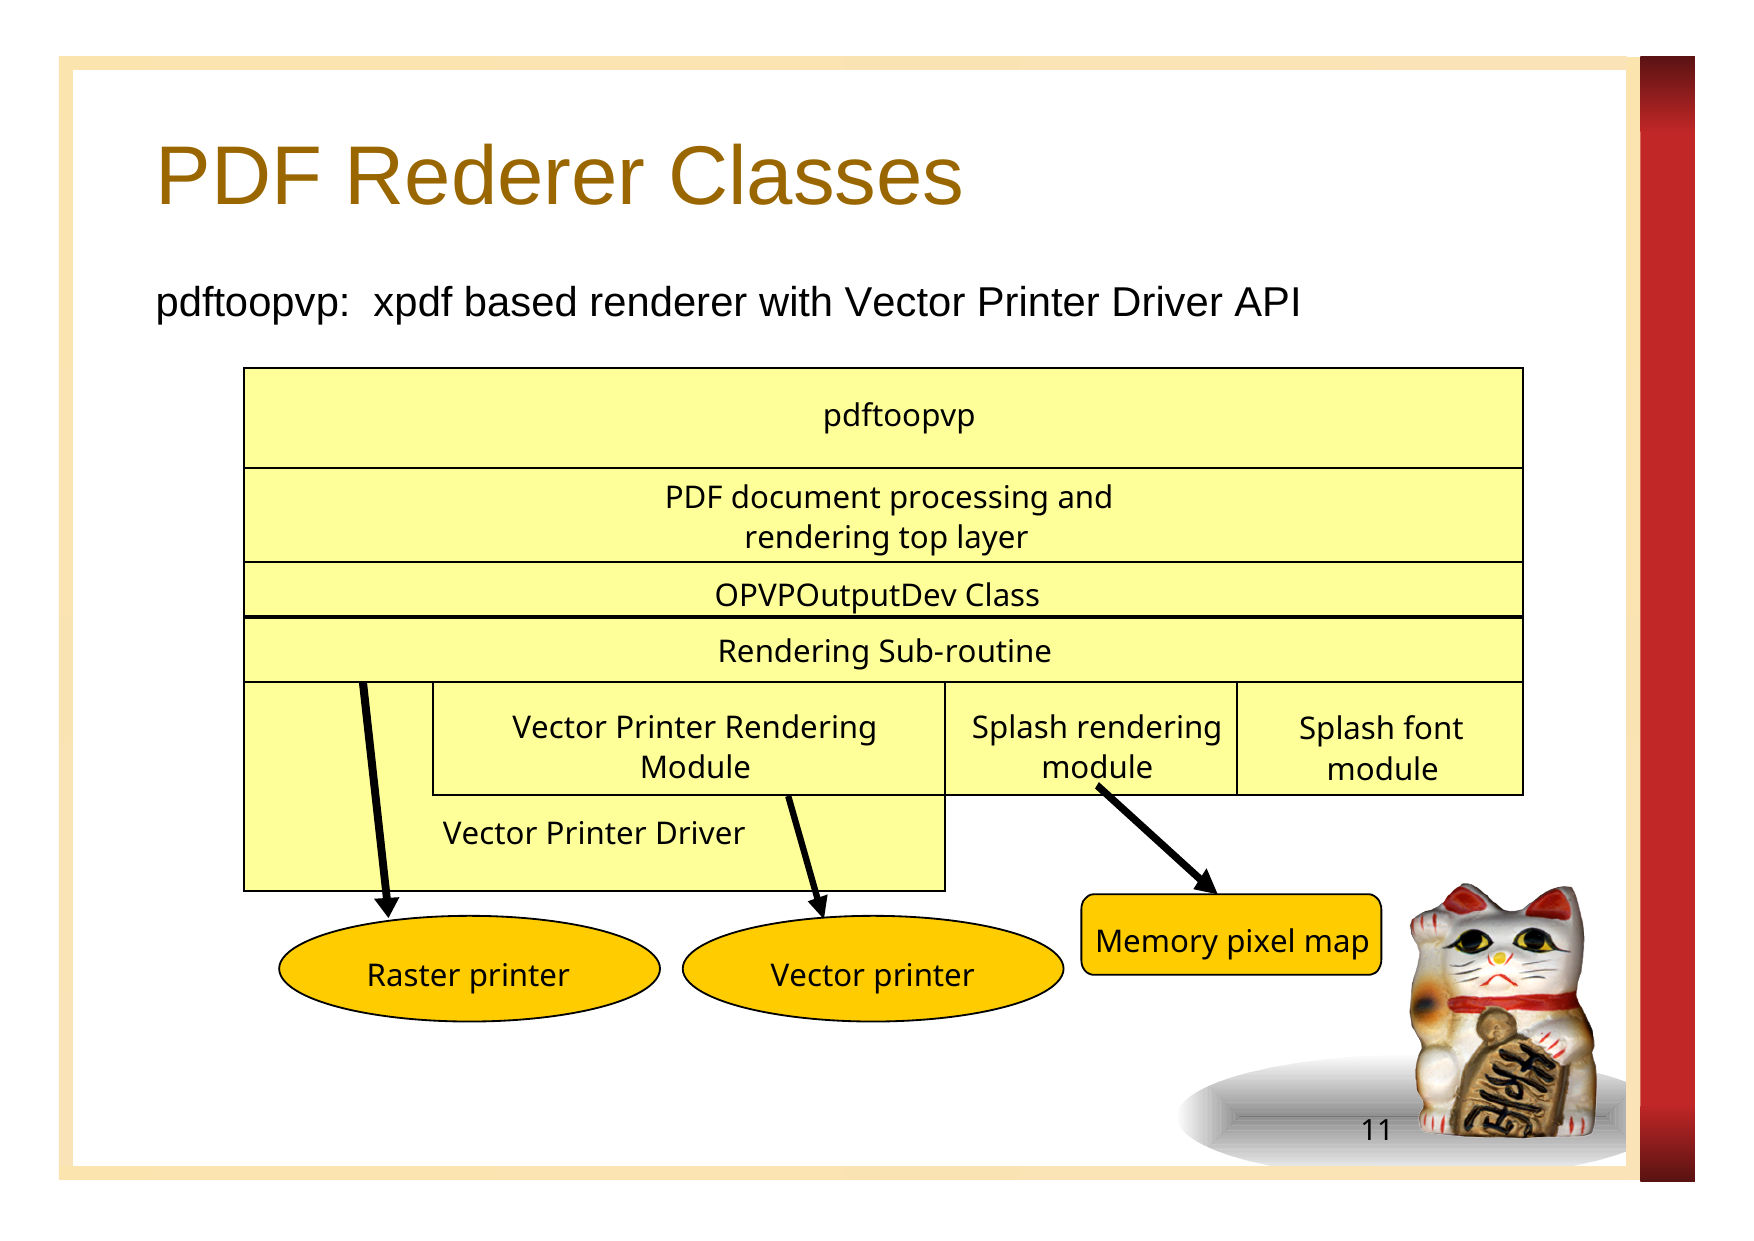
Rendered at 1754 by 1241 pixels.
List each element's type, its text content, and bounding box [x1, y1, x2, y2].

text_box PDF document processing and [664, 475, 1123, 518]
text_box rendering top layer [744, 515, 1030, 559]
text_box [434, 683, 944, 794]
text_box Vector printer [770, 952, 976, 996]
text_box Vector Printer Rendering [512, 704, 887, 748]
text_box Module [639, 745, 752, 789]
picture [1404, 1057, 1601, 1141]
text_box Vector Printer Driver [442, 810, 747, 854]
text_box Memory pixel map [1095, 919, 1371, 963]
text_box Splash font [1299, 706, 1473, 749]
text_box [243, 367, 1523, 616]
text_box routine [944, 628, 1053, 672]
text_box module [1041, 745, 1154, 789]
text_box OPVPOutputDev Class [714, 572, 1041, 616]
title PDF Rederer Classes [140, 104, 1614, 247]
text_box [243, 617, 1524, 1022]
text_box Splash rendering [971, 704, 1232, 748]
list pdftoopvp: xpdf based renderer with Vector Printer Driver API [140, 270, 1614, 1057]
text_box module [1326, 746, 1440, 790]
text_box Rendering Sub [717, 628, 933, 672]
text_box pdftoopvp [822, 393, 977, 436]
text_box Raster printer [366, 952, 571, 996]
text_box [279, 915, 661, 1022]
text_box - [933, 628, 944, 672]
